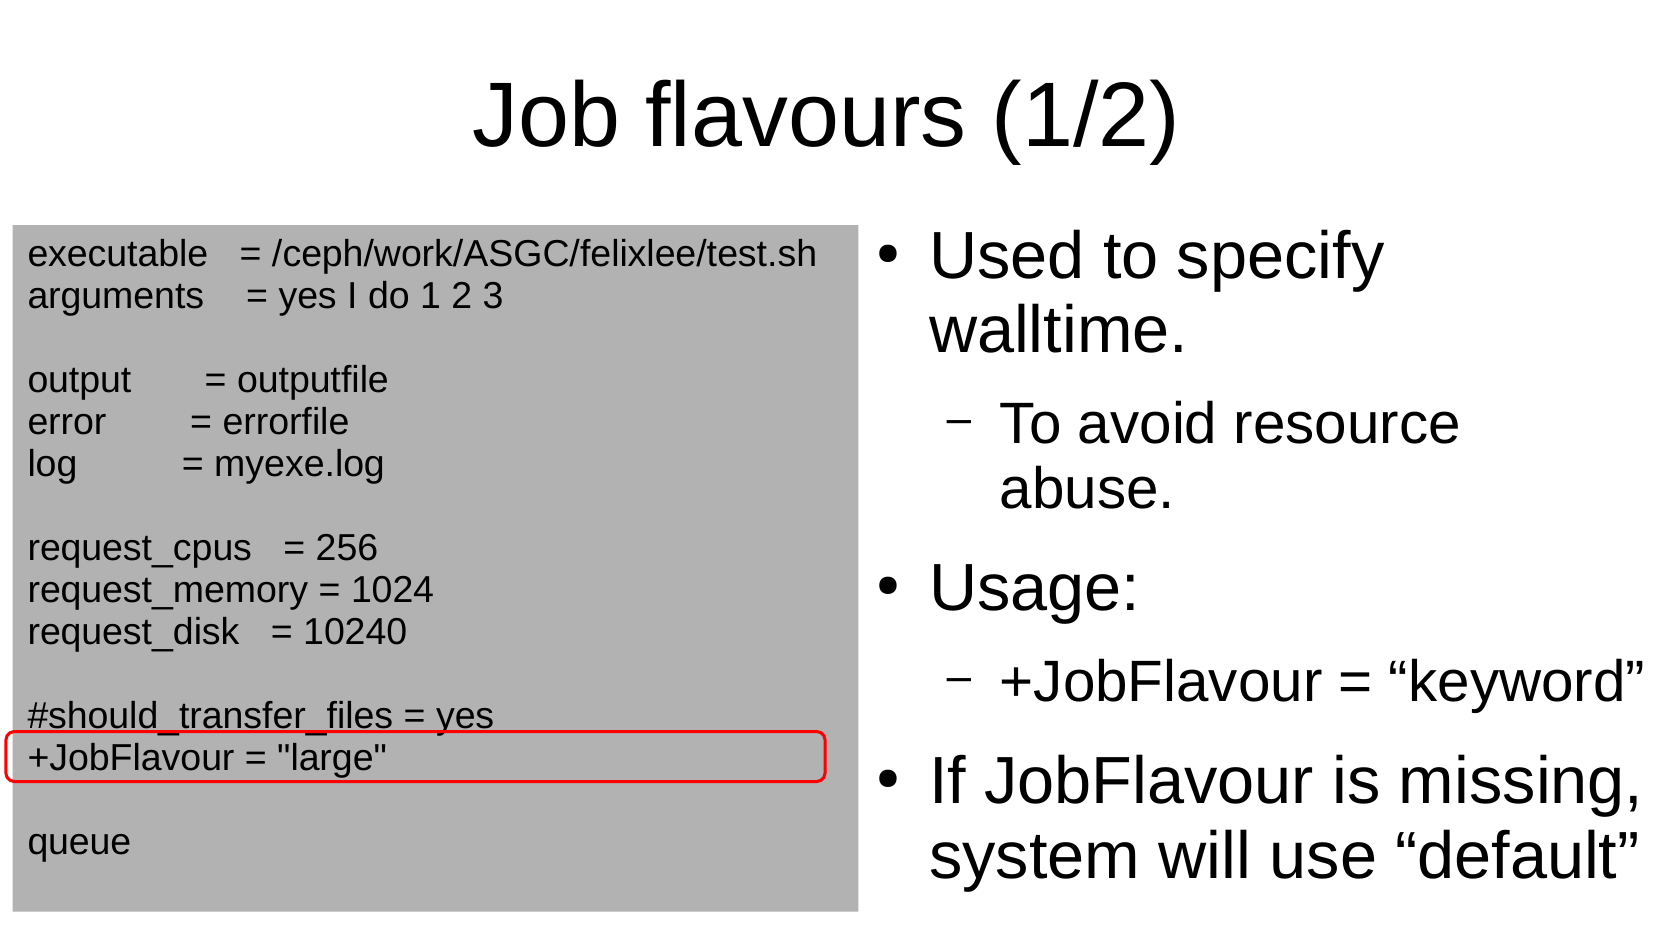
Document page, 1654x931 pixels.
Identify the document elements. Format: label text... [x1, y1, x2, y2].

title Job flavours (1/2) [82, 37, 1571, 193]
text_box executable = /ceph/work/ASGC/felixlee/test.sh arguments = yes I do 1 2 3 output = outputfile error = errorfile log = myexe.log request_cpus = 256 request_memory = 1024 request_disk = 10240 #should_transfer_files = yes +JobFlavour = "large" queue [12, 225, 859, 912]
list Used to specify walltime. To avoid resource abuse. Usage: +JobFlavour = “keyword” If JobFlavour is missing, system will use “default” [858, 217, 1651, 931]
text_box executable = /ceph/work/ASGC/felixlee/test.sh arguments = yes I do 1 2 3 output = outputfile error = errorfile log = myexe.log request_cpus = 256 request_memory = 1024 request_disk = 10240 #should_transfer_files = yes +JobFlavour = "large" queue [12, 734, 823, 780]
